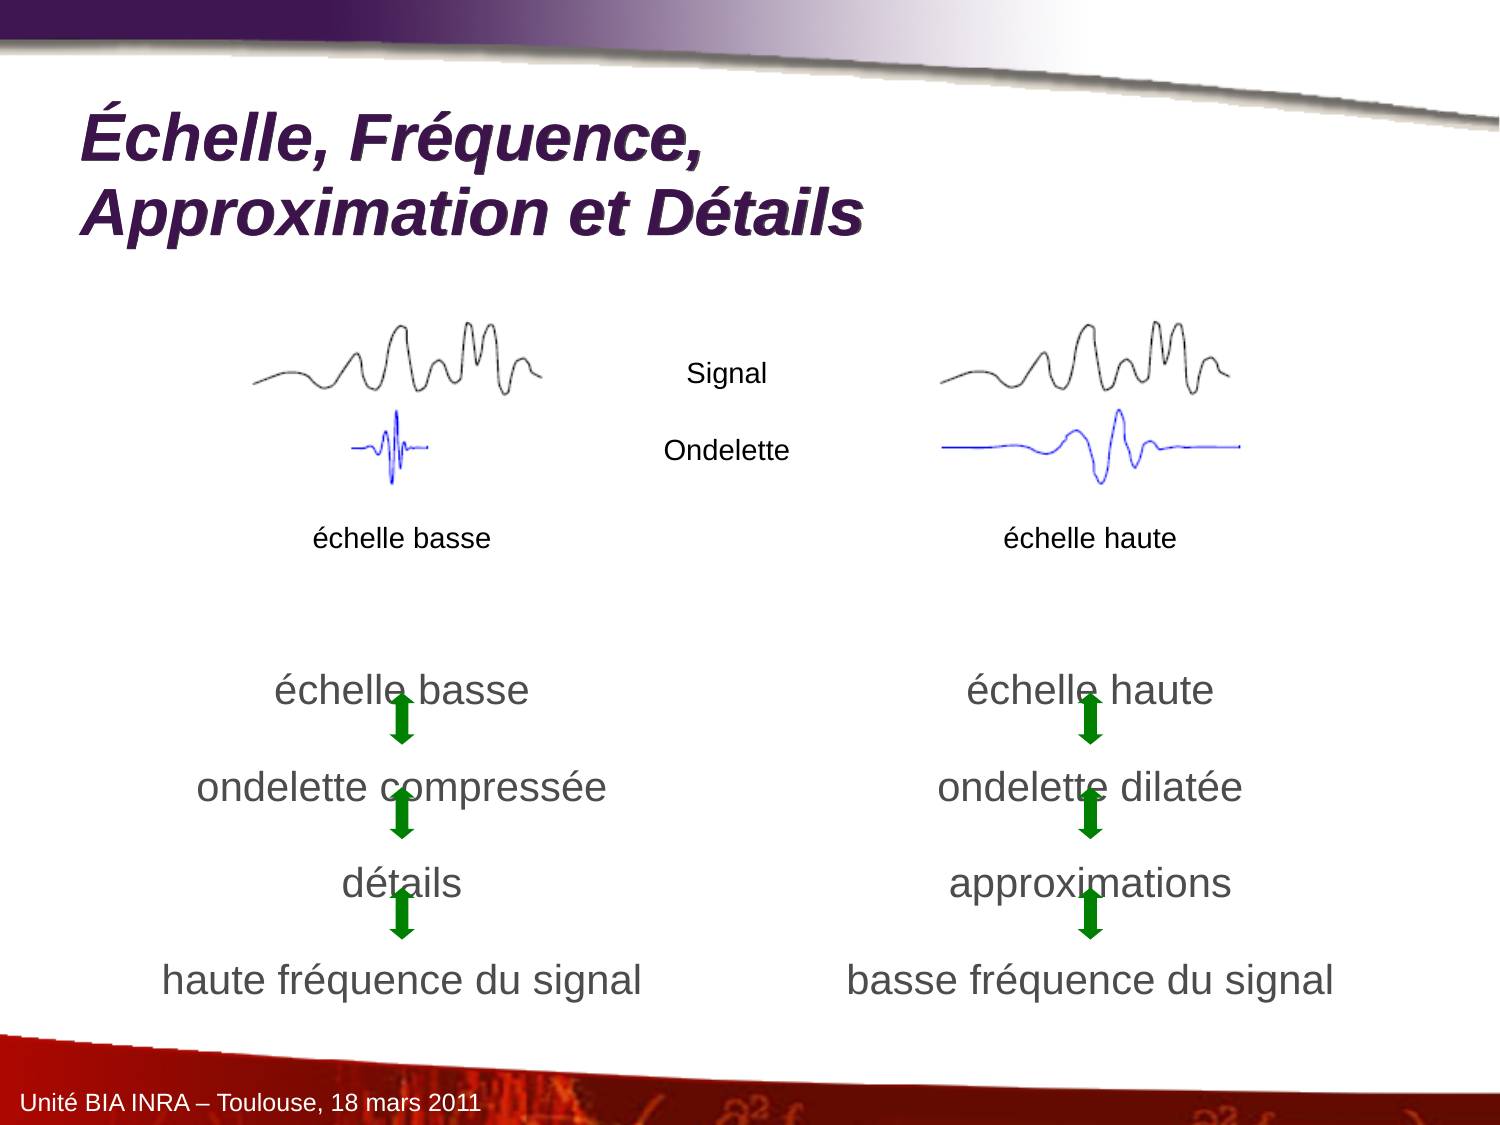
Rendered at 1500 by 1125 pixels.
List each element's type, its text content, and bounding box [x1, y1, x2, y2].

text_box [389, 887, 415, 940]
text_box [1077, 787, 1104, 840]
picture [0, 1022, 1500, 1125]
list échelle basse ondelette compressée détails haute fréquence du signal [157, 643, 647, 982]
list Ondelette [661, 434, 794, 476]
picture [234, 299, 571, 501]
text_box [389, 692, 415, 745]
list échelle haute [987, 521, 1194, 564]
title Échelle, Fréquence, Approximation et Détails [80, 100, 987, 250]
list Signal [668, 357, 786, 400]
picture [0, 0, 1500, 154]
text_box [1077, 692, 1104, 745]
list échelle haute ondelette dilatée approximations basse fréquence du signal [834, 643, 1347, 982]
text_box [389, 787, 415, 840]
picture [920, 298, 1261, 502]
text_box [1077, 887, 1104, 940]
list échelle basse [299, 521, 505, 564]
